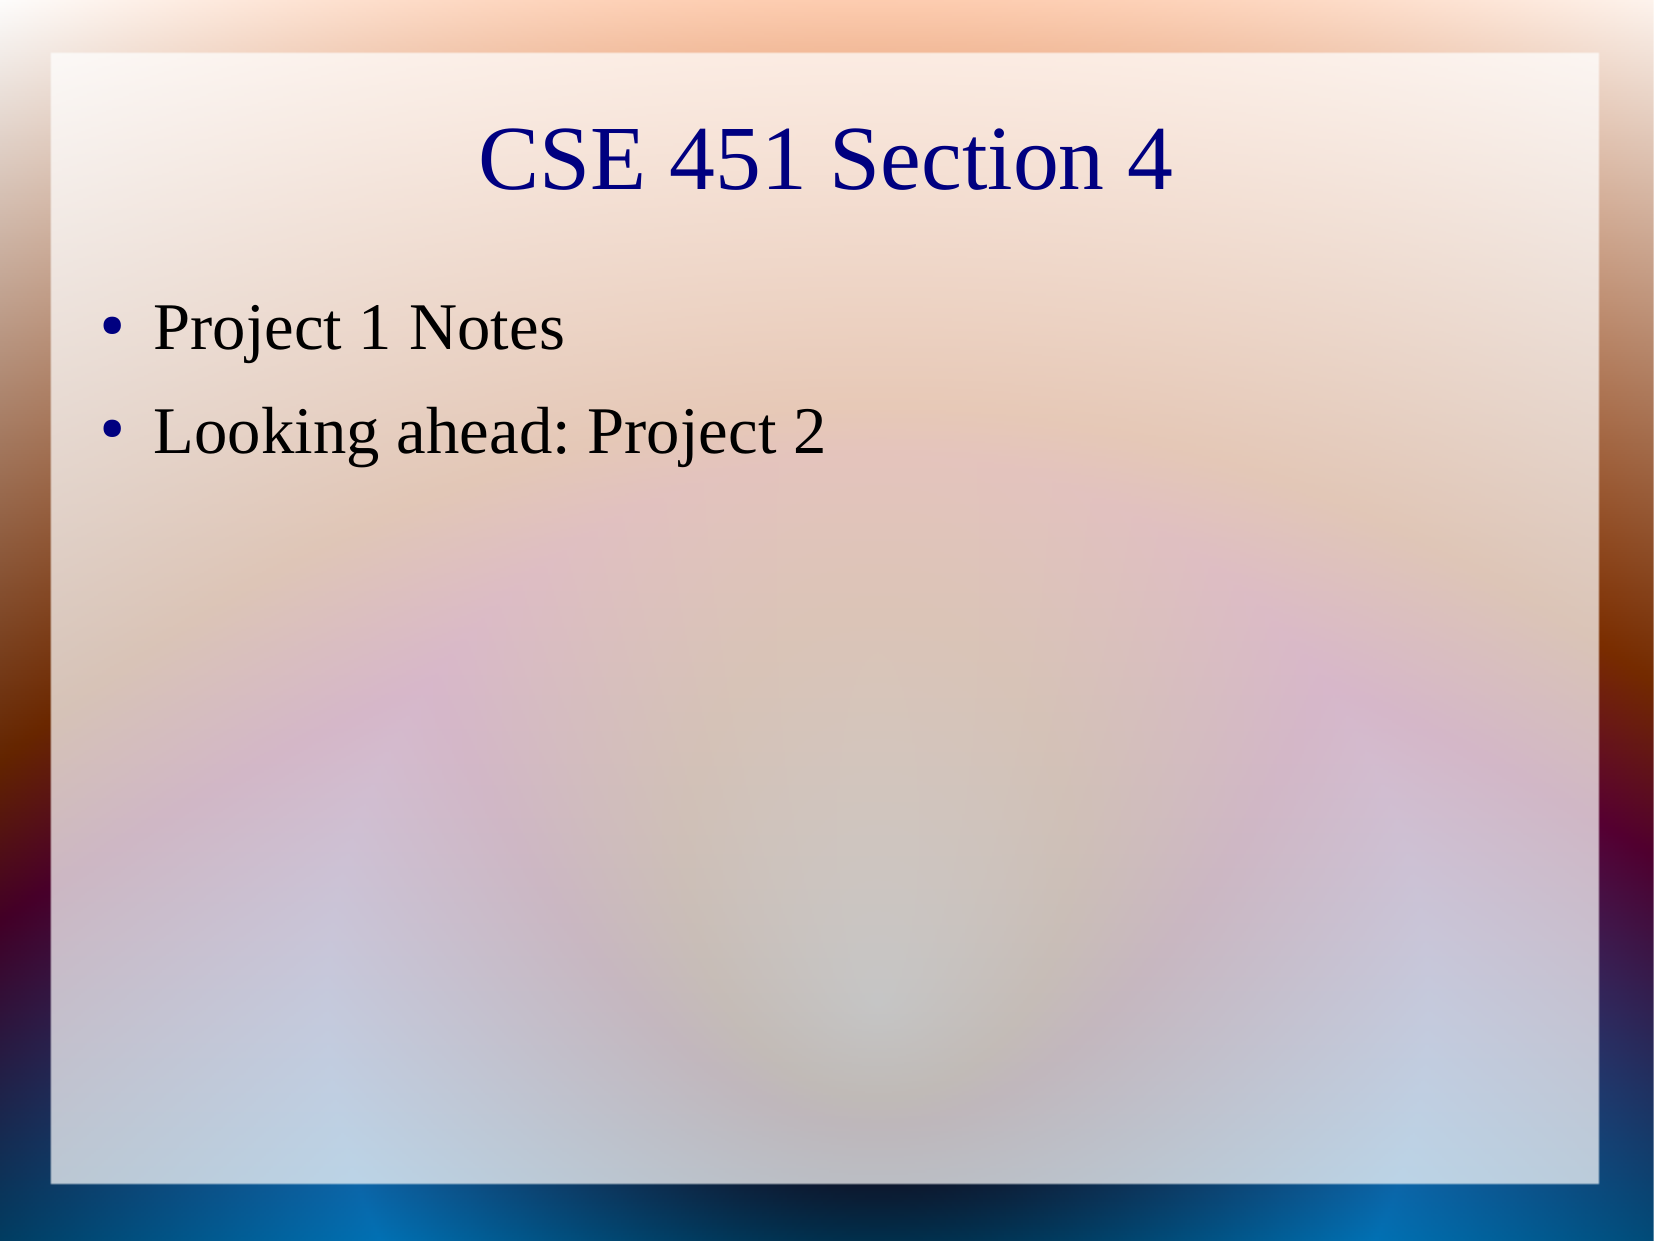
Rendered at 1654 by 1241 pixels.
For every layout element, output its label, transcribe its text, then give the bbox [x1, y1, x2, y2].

picture [0, 0, 1654, 1241]
title CSE 451 Section 4 [82, 55, 1571, 263]
list Project 1 Notes Looking ahead: Project 2 [82, 290, 1571, 1019]
